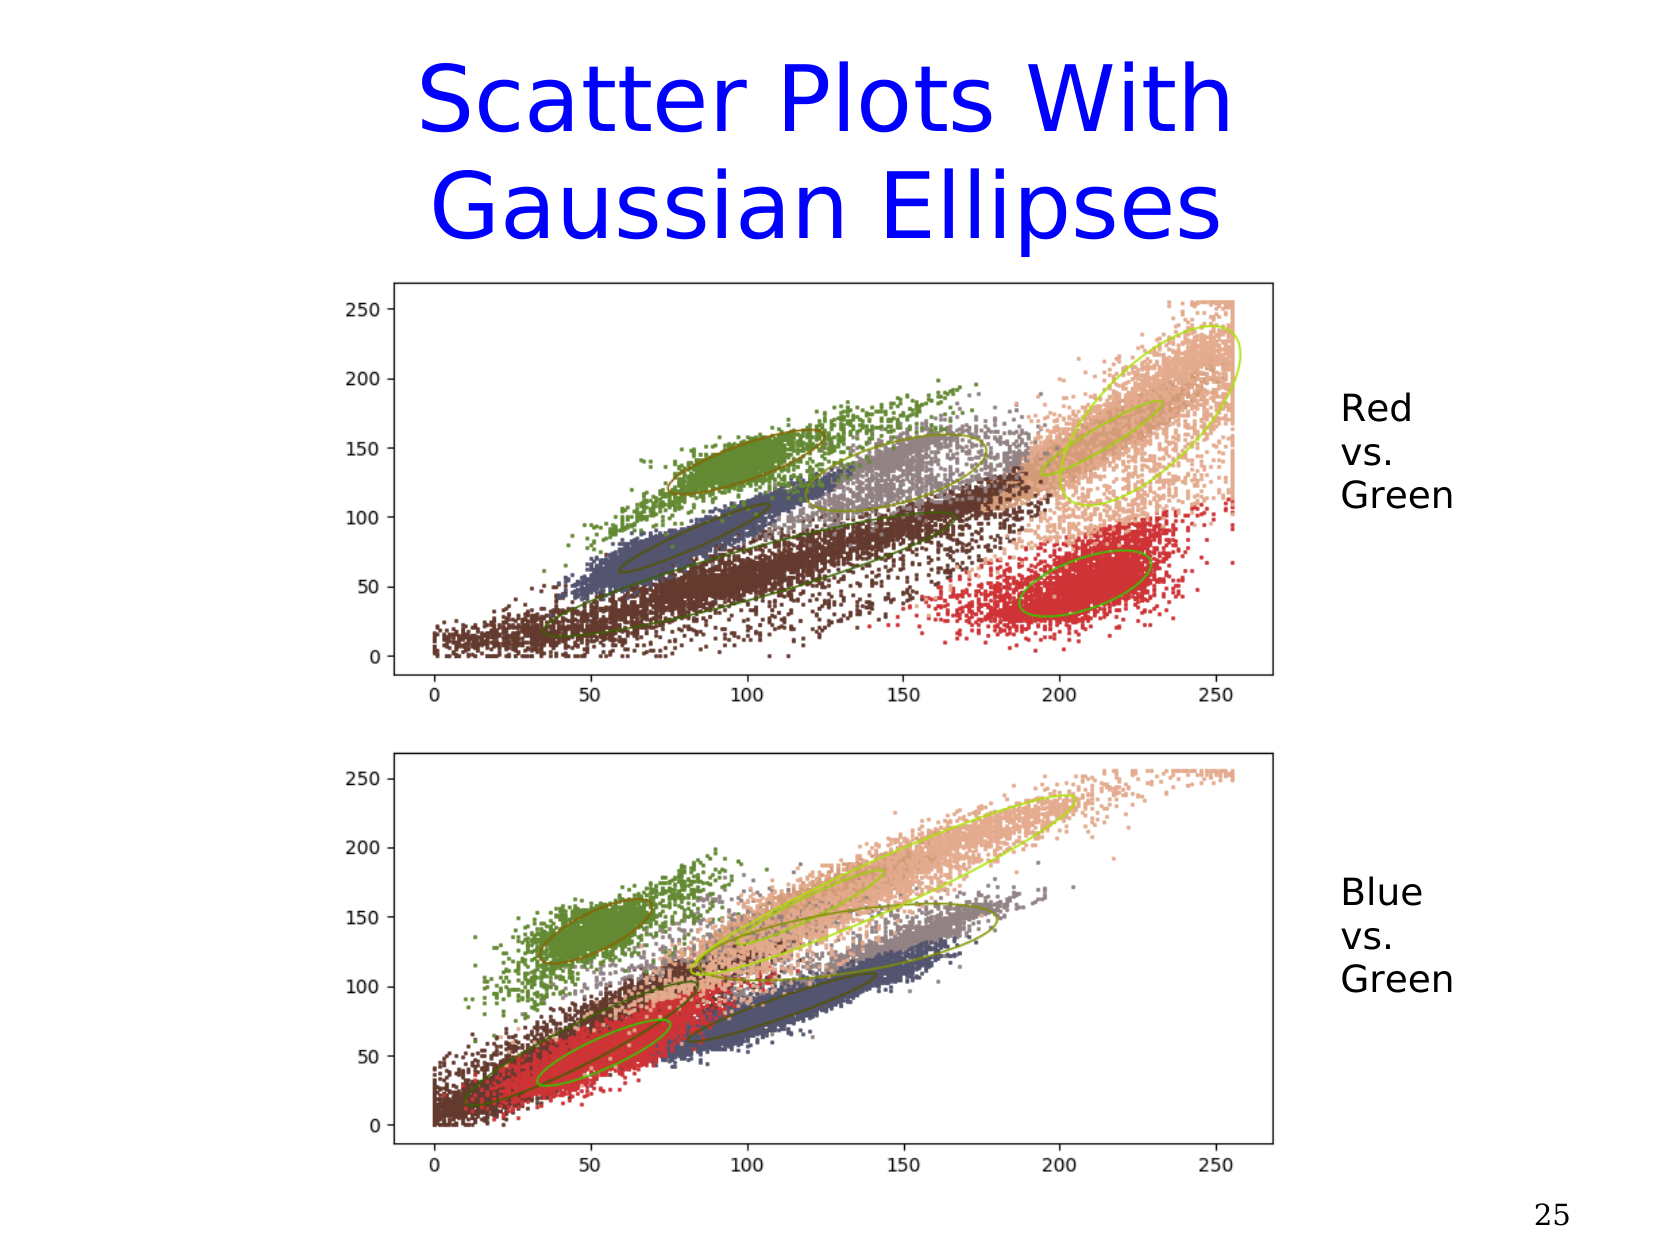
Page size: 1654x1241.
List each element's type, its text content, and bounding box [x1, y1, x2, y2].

picture [252, 261, 1386, 1241]
title Scatter Plots With Gaussian Ellipses [82, 45, 1571, 261]
text_box Blue vs. Green [1325, 863, 1477, 1053]
text_box Red vs. Green [1325, 379, 1477, 569]
